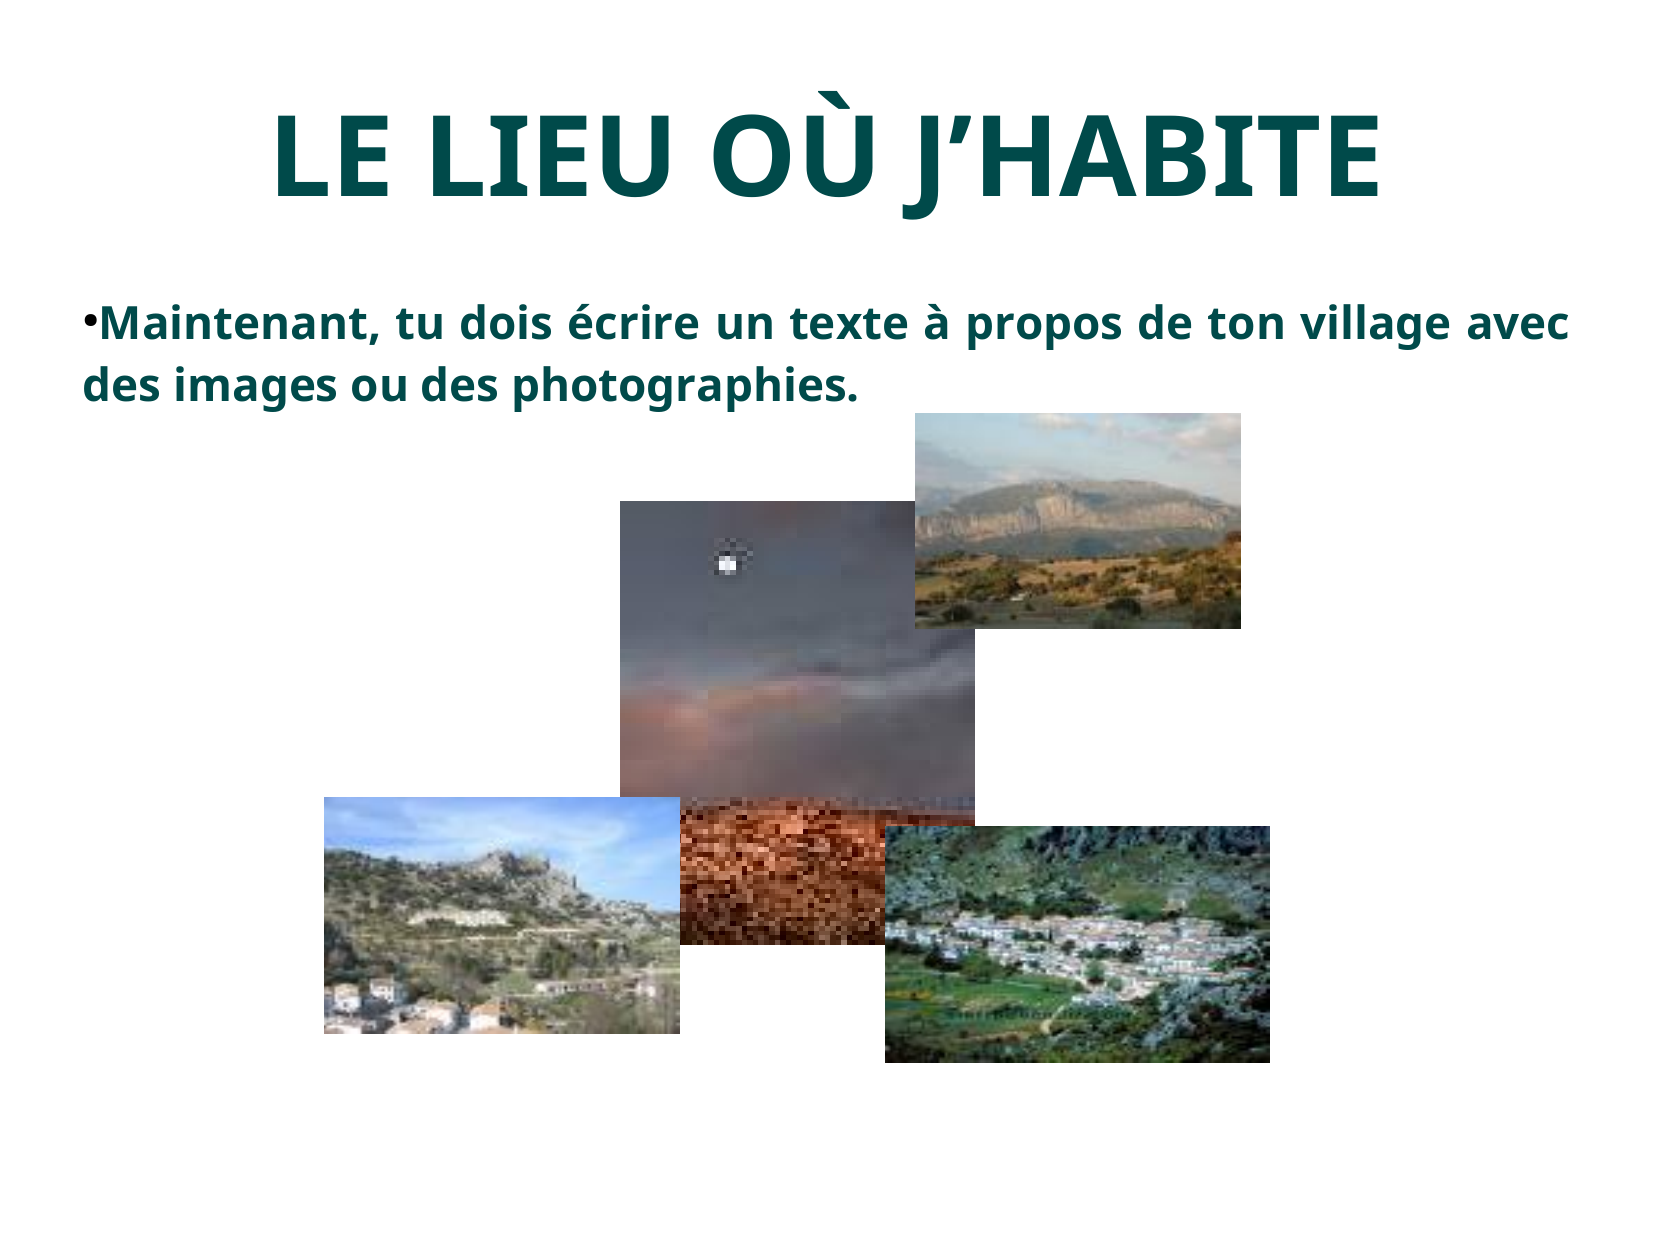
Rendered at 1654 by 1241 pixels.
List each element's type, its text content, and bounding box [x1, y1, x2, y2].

picture [324, 413, 1270, 1063]
list Maintenant, tu dois écrire un texte à propos de ton village avec des images ou des photographies. [82, 290, 1571, 1109]
title LE LIEU OÙ J’HABITE [82, 49, 1571, 257]
